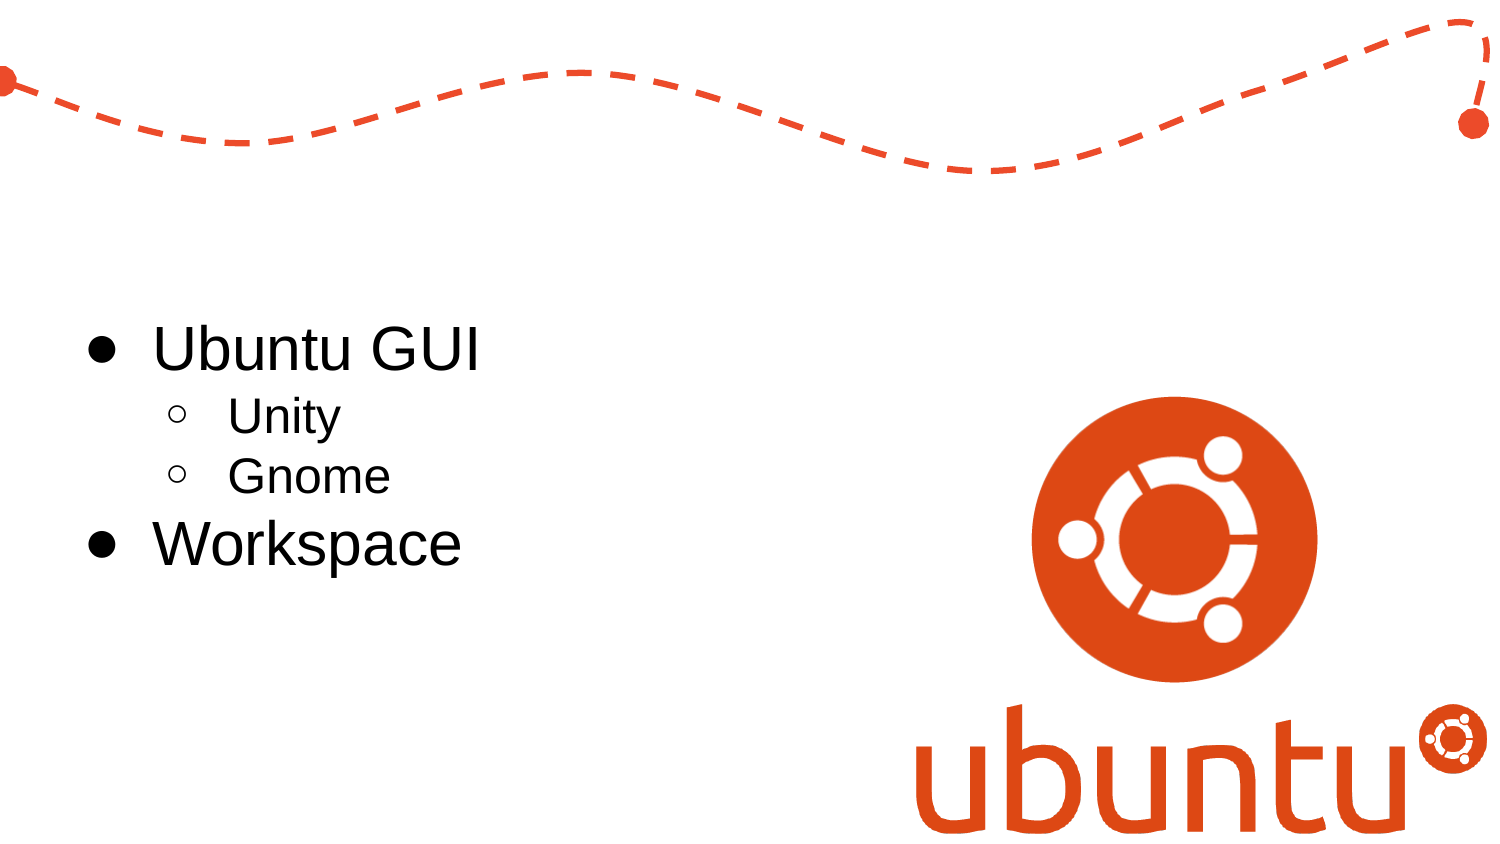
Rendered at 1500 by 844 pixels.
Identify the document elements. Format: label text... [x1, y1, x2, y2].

list Ubuntu GUI Unity Gnome Workspace [62, 293, 1413, 647]
picture [916, 704, 1487, 834]
picture [1031, 396, 1318, 683]
